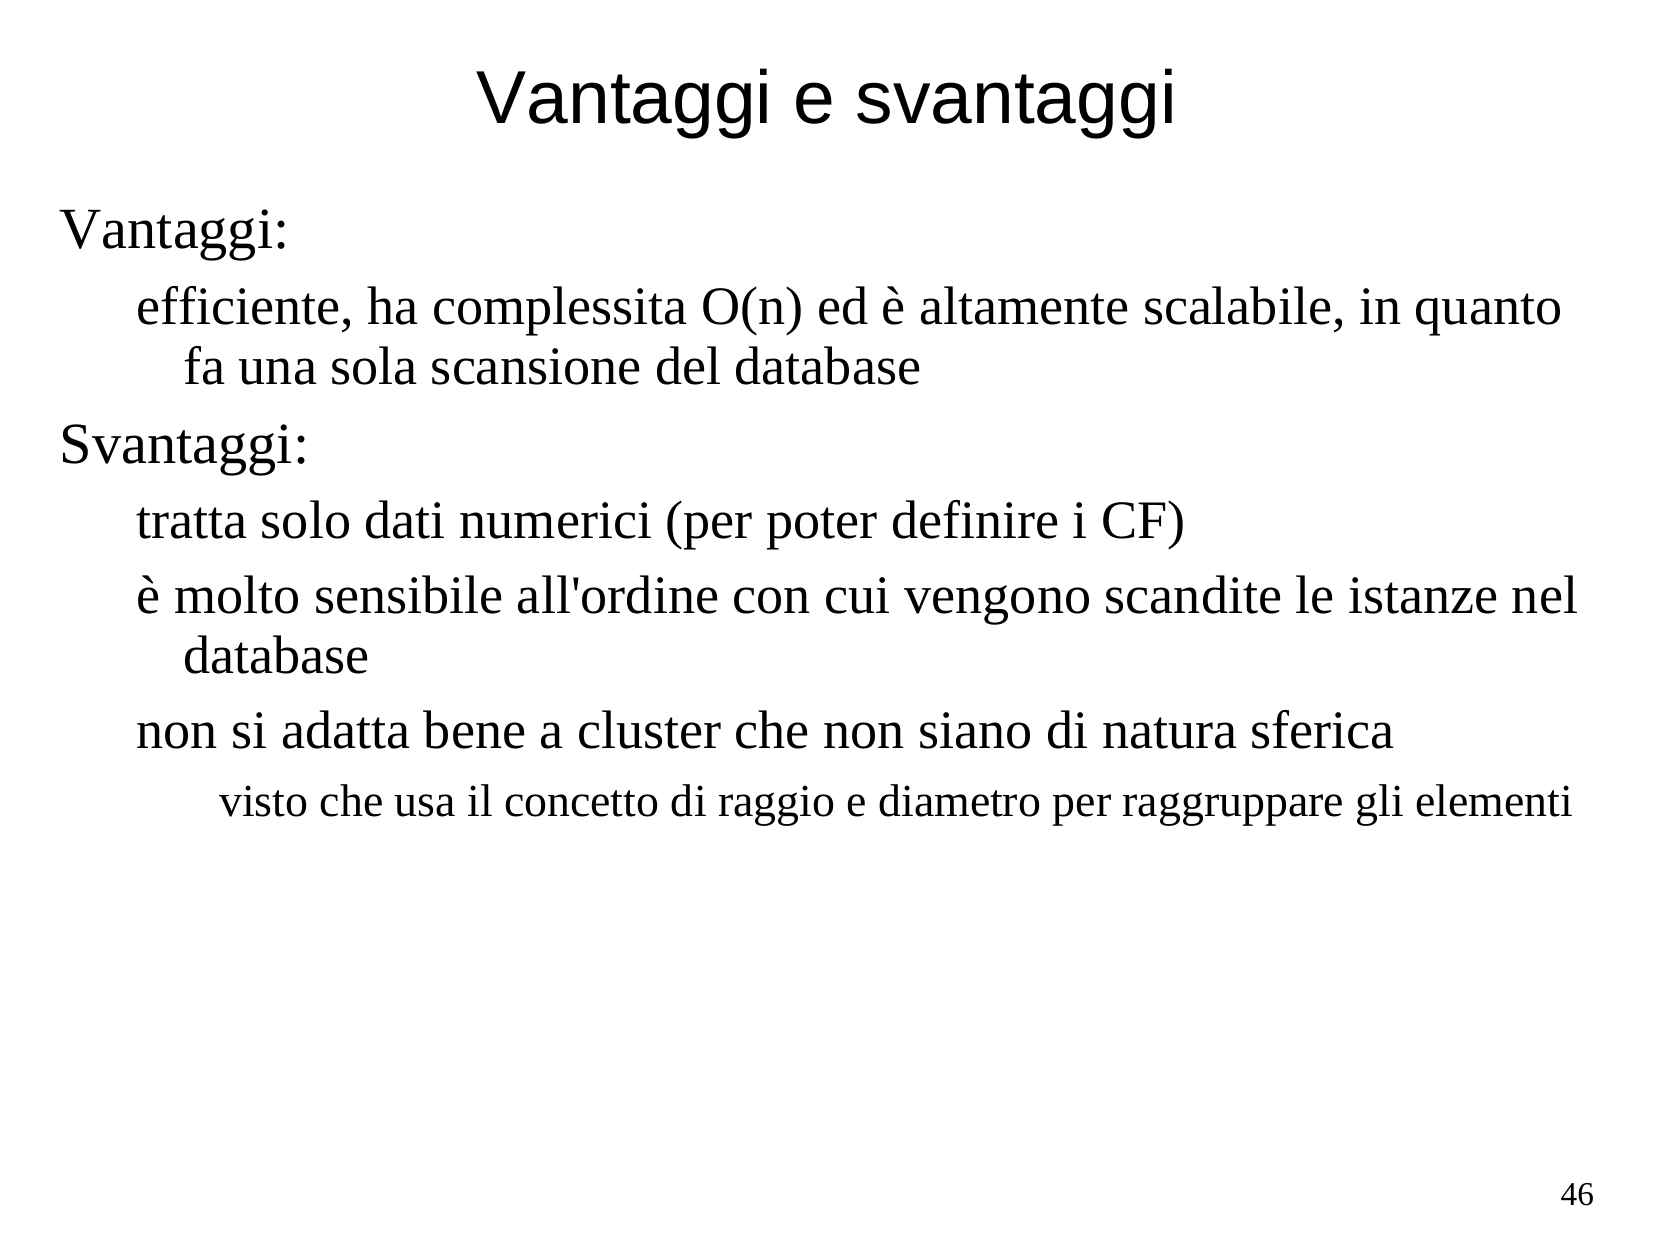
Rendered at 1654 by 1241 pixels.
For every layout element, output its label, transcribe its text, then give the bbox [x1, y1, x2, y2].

list Vantaggi: efficiente, ha complessita O(n) ed è altamente scalabile, in quanto fa una sola scansione del database Svantaggi: tratta solo dati numerici (per poter definire i CF) è molto sensibile all'ordine con cui vengono scandite le istanze nel database non si adatta bene a cluster che non siano di natura sferica visto che usa il concetto di raggio e diametro per raggruppare gli elementi [42, 196, 1612, 1187]
title Vantaggi e svantaggi [37, 30, 1617, 166]
